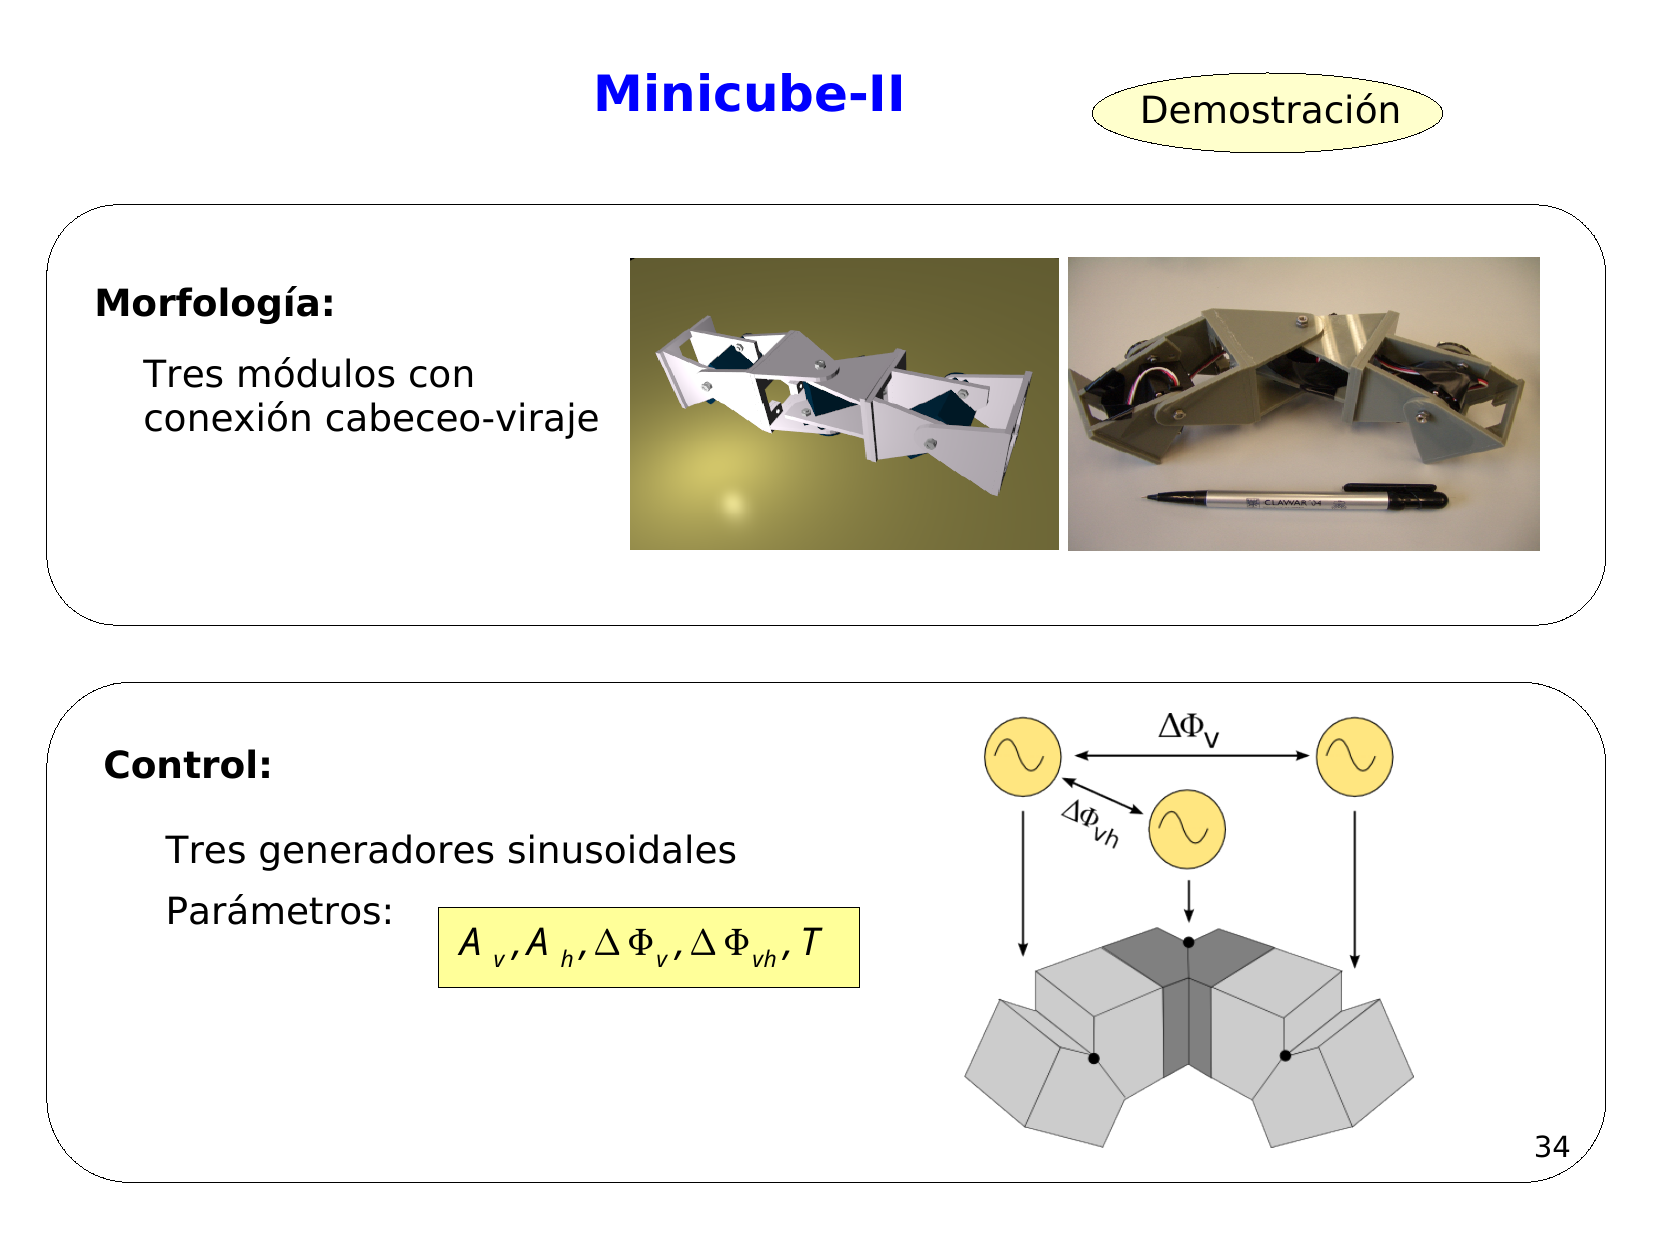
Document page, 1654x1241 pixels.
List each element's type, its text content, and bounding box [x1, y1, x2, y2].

text_box [1142, 141, 1393, 153]
text_box Morfología: [67, 274, 378, 333]
text_box Control: [76, 736, 302, 795]
text_box Tres generadores sinusoidales Parámetros: [138, 821, 766, 941]
text_box Demostración [1125, 81, 1417, 141]
text_box Minicube-II [578, 57, 921, 131]
text_box Tres módulos con conexión cabeceo-viraje [128, 345, 630, 448]
picture [630, 258, 1059, 550]
chart [450, 920, 833, 975]
picture [1068, 257, 1540, 551]
text_box [438, 907, 860, 988]
picture [964, 713, 1414, 1148]
text_box [1162, 72, 1373, 81]
text_box [1417, 92, 1443, 134]
text_box [1092, 89, 1125, 137]
